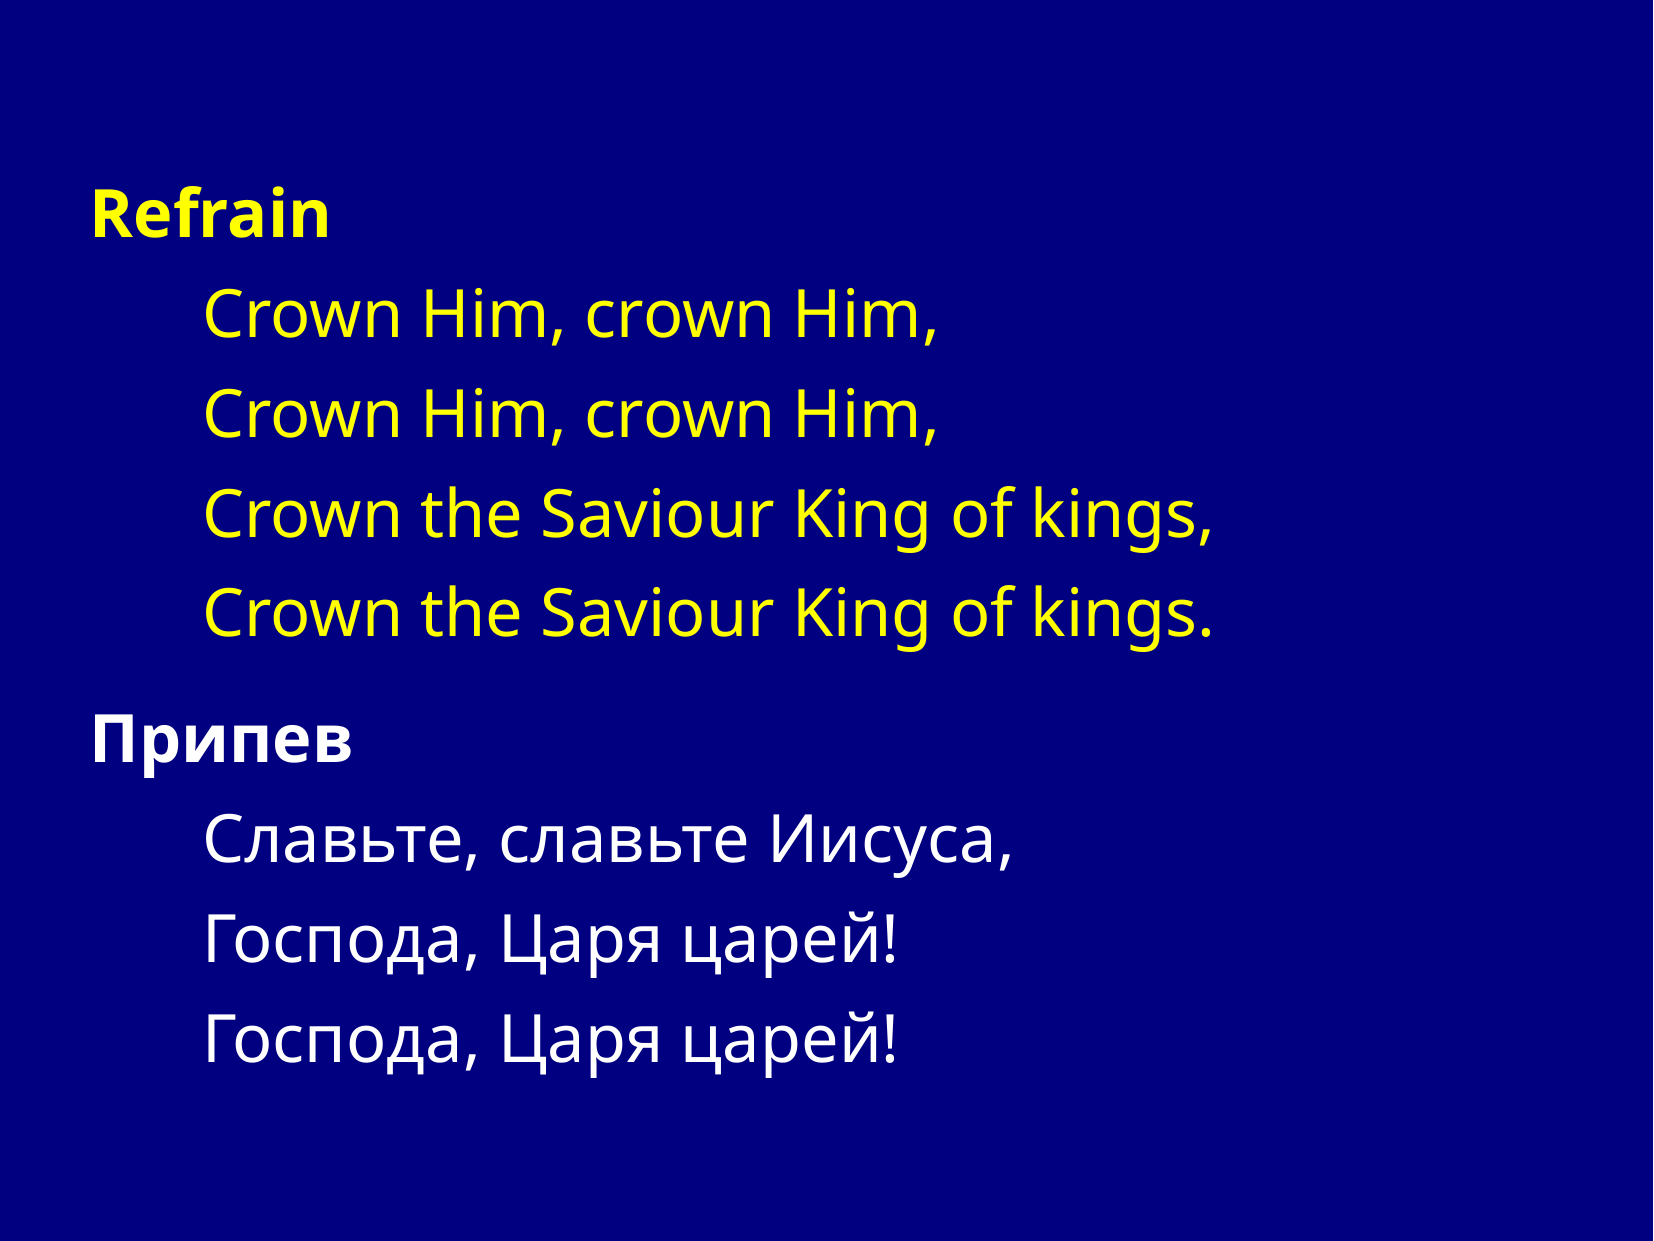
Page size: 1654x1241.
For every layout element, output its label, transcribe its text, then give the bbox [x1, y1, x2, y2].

text_box Припев Славьте, славьте Иисуса, Господа, Царя царей! Господа, Царя царей! [75, 675, 1576, 1163]
text_box Refrain Crown Him, crown Him, Crown Him, crown Him, Crown the Saviour King of kings, Crown the Saviour King of kings. [75, 150, 1576, 638]
